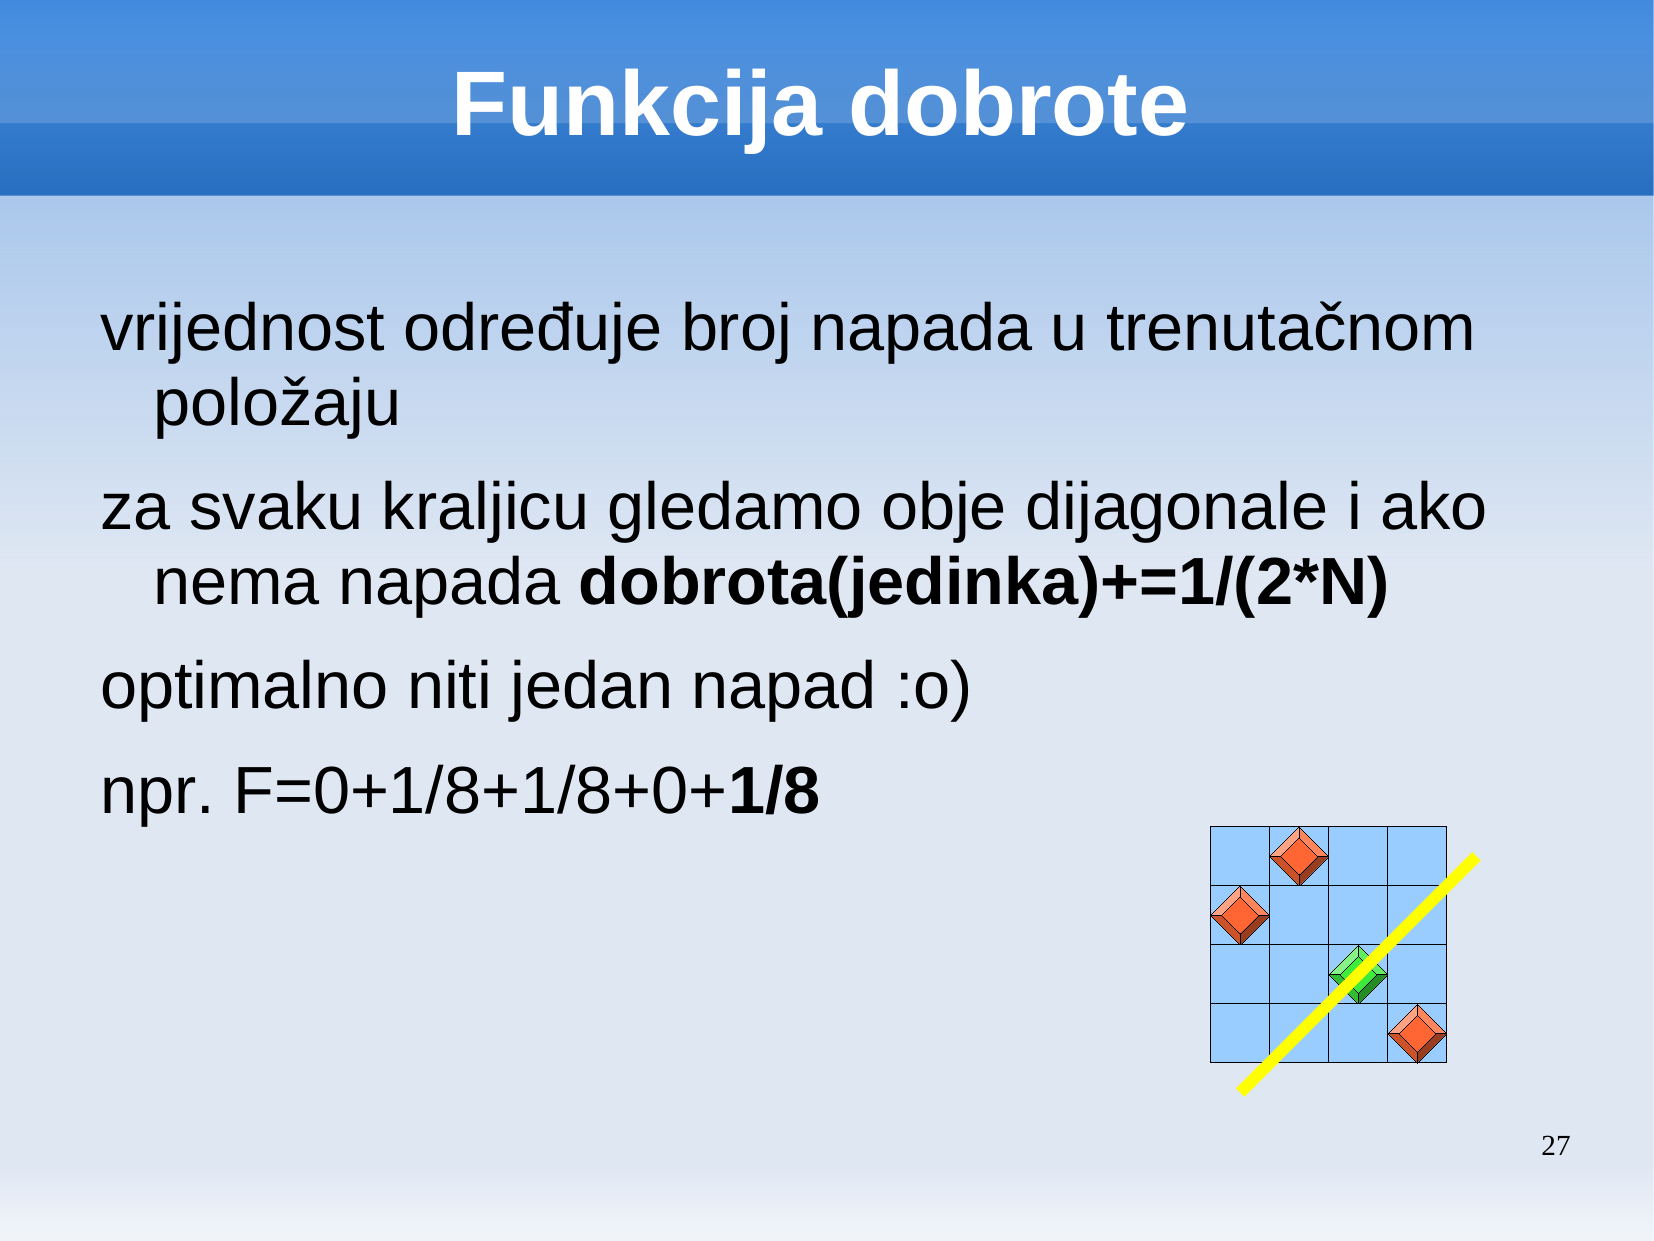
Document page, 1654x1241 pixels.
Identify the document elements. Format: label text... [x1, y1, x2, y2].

text_box [1329, 945, 1357, 973]
text_box [1388, 1016, 1447, 1064]
picture [0, 0, 1654, 1241]
text_box [1210, 886, 1238, 914]
text_box [1210, 1004, 1269, 1063]
text_box [1379, 956, 1387, 972]
text_box [1242, 886, 1269, 913]
text_box [1270, 826, 1298, 854]
text_box [1329, 957, 1362, 994]
text_box [1388, 1004, 1416, 1032]
text_box [1300, 826, 1328, 854]
text_box [1419, 1004, 1447, 1032]
text_box 1 [1210, 885, 1241, 916]
text_box [1280, 1015, 1328, 1063]
text_box [1329, 945, 1447, 1063]
text_box 1 [1269, 826, 1300, 857]
text_box [1210, 826, 1269, 885]
text_box 1 [1328, 944, 1359, 975]
text_box [1270, 945, 1328, 1003]
text_box [1399, 896, 1447, 944]
text_box 1 [1387, 1003, 1418, 1034]
text_box [1210, 826, 1387, 1003]
text_box [1270, 1004, 1319, 1053]
text_box [1388, 826, 1447, 885]
list vrijednost određuje broj napada u trenutačnom položaju za svaku kraljicu gledamo obje dijagonale i ako nema napada dobrota(jedinka)+=1/(2*N) optimalno niti jedan napad :o) npr. F=0+1/8+1/8+0+1/8 [82, 290, 1571, 1094]
text_box [1360, 945, 1378, 954]
text_box [1329, 886, 1387, 944]
text_box [1388, 886, 1437, 935]
title Funkcija dobrote [76, 7, 1565, 200]
